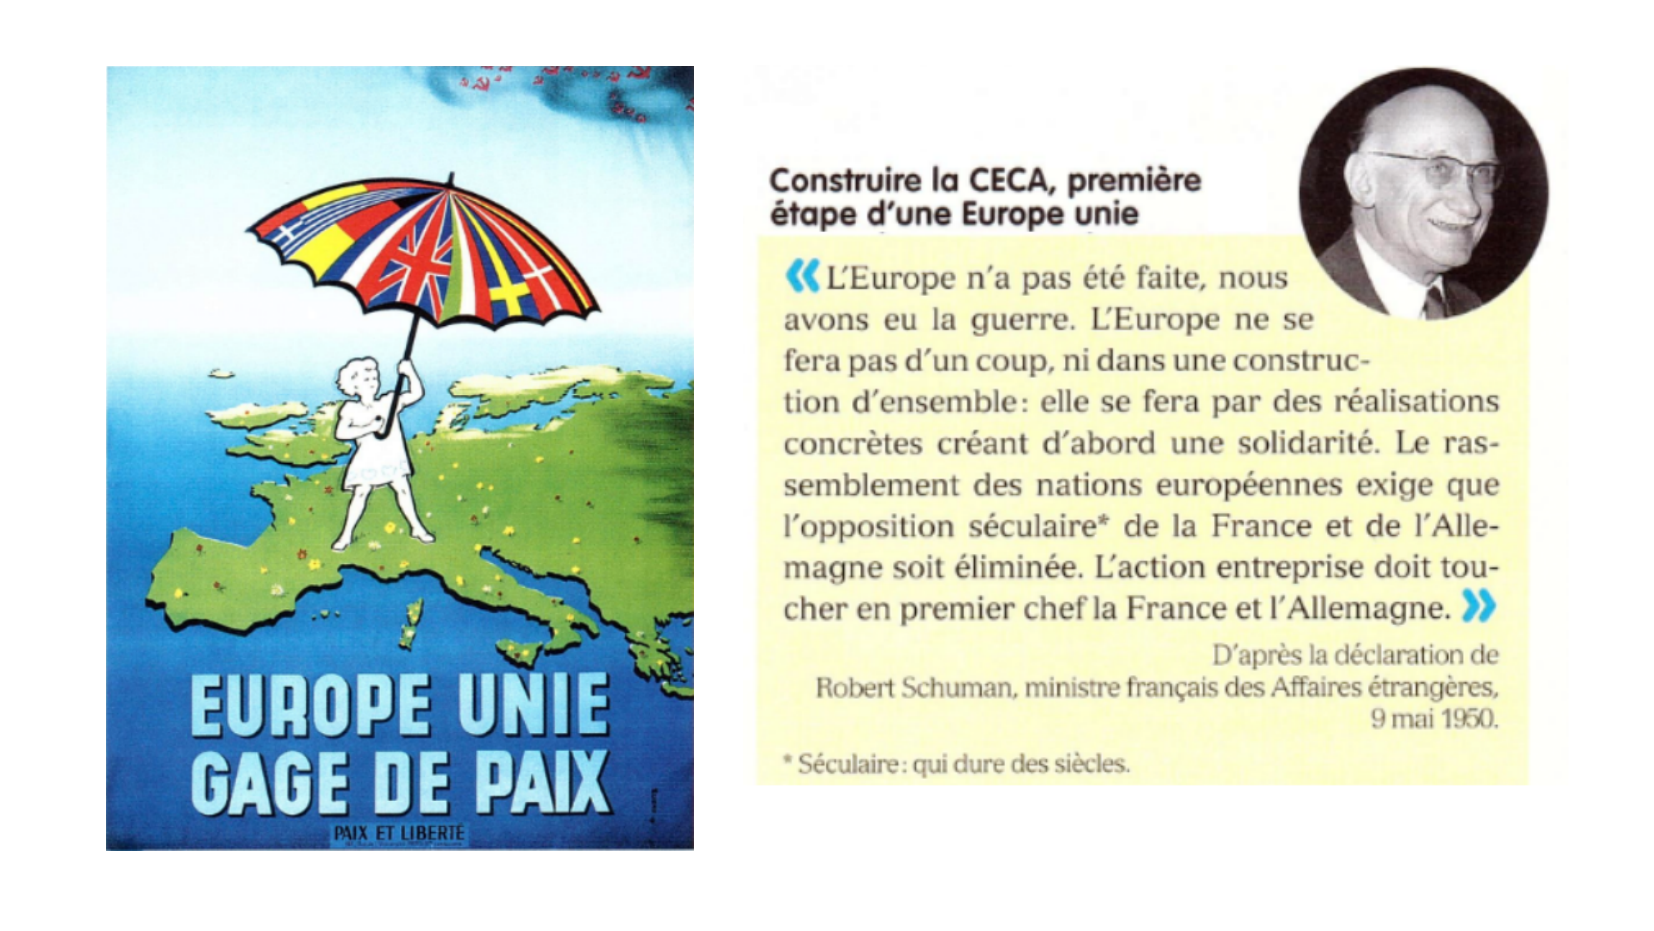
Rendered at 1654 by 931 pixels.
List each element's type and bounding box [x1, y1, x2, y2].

picture [106, 66, 694, 851]
picture [743, 65, 1611, 815]
